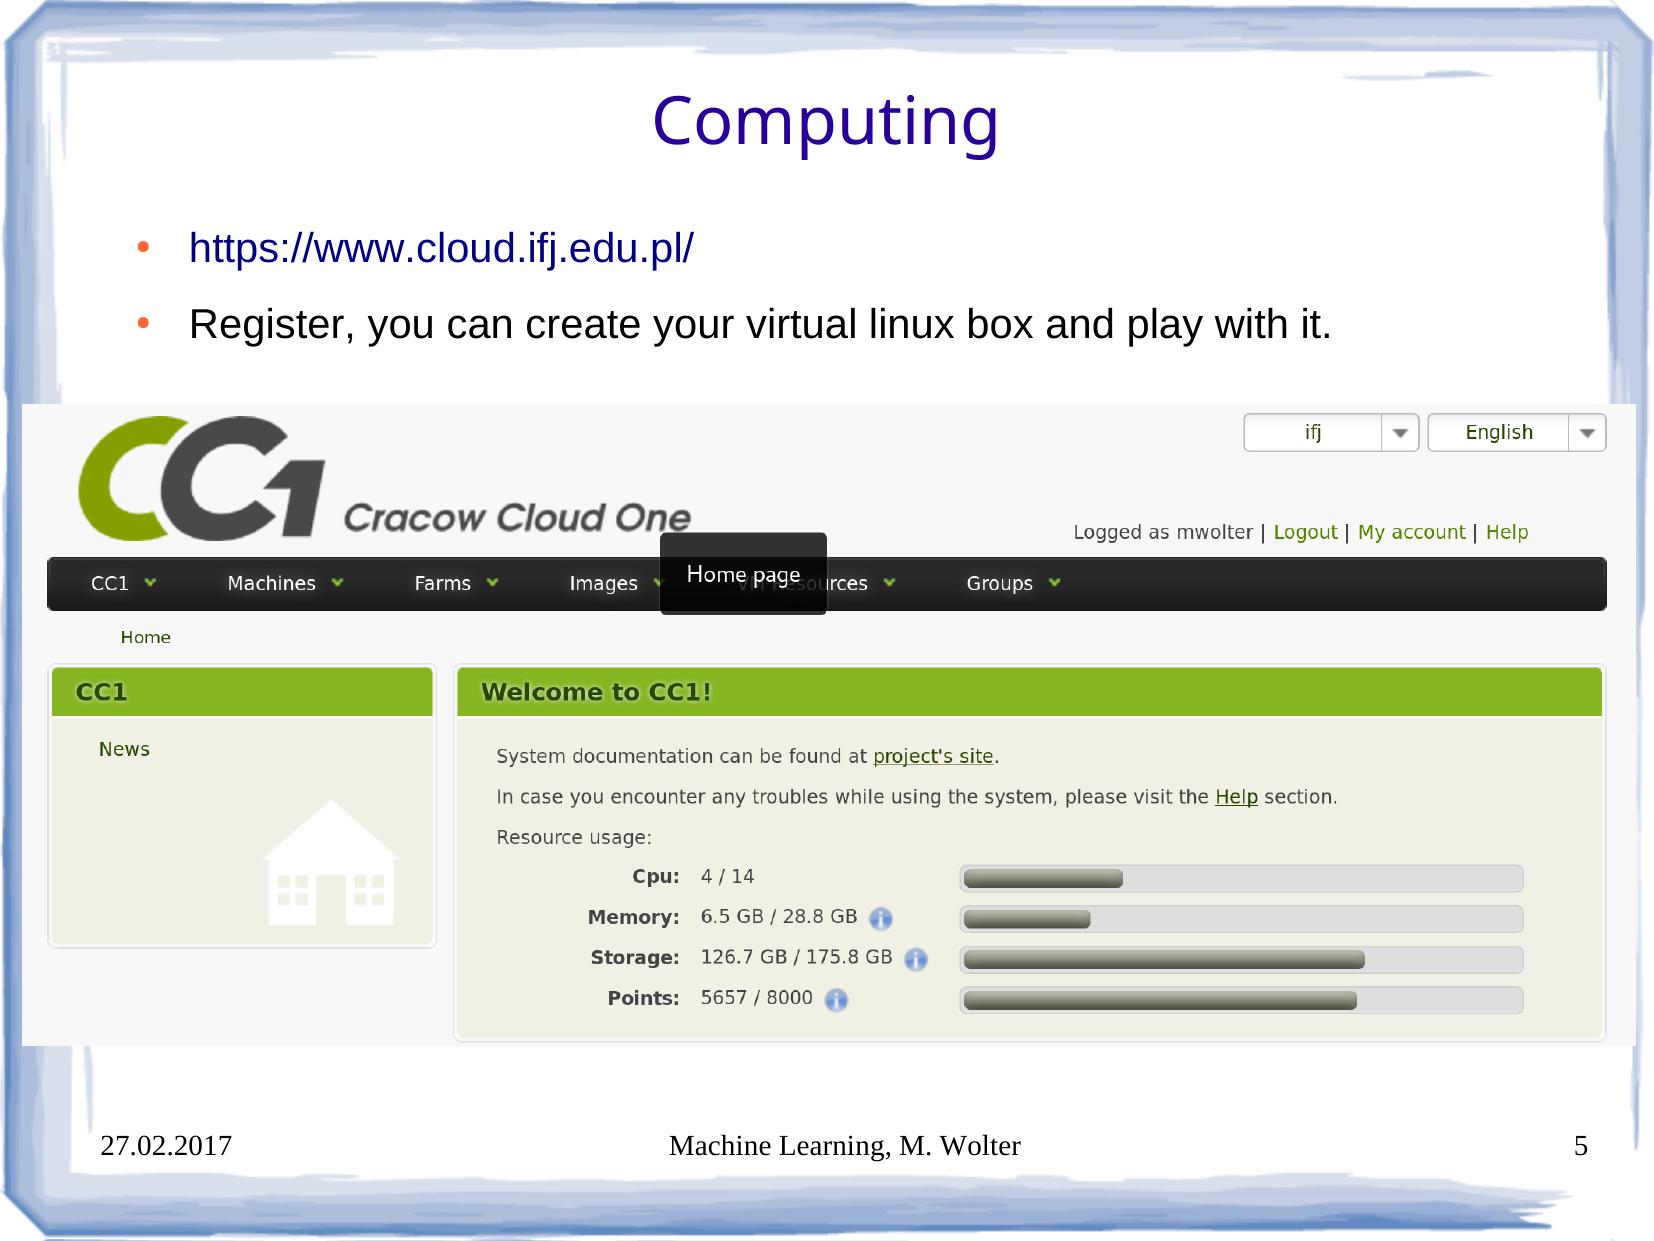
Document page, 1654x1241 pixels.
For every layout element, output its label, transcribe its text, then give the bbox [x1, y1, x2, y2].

title Computing [82, 49, 1571, 188]
list https://www.cloud.ifj.edu.pl/ Register, you can create your virtual linux box and play with it. [118, 225, 1571, 404]
picture [0, 0, 1654, 1241]
